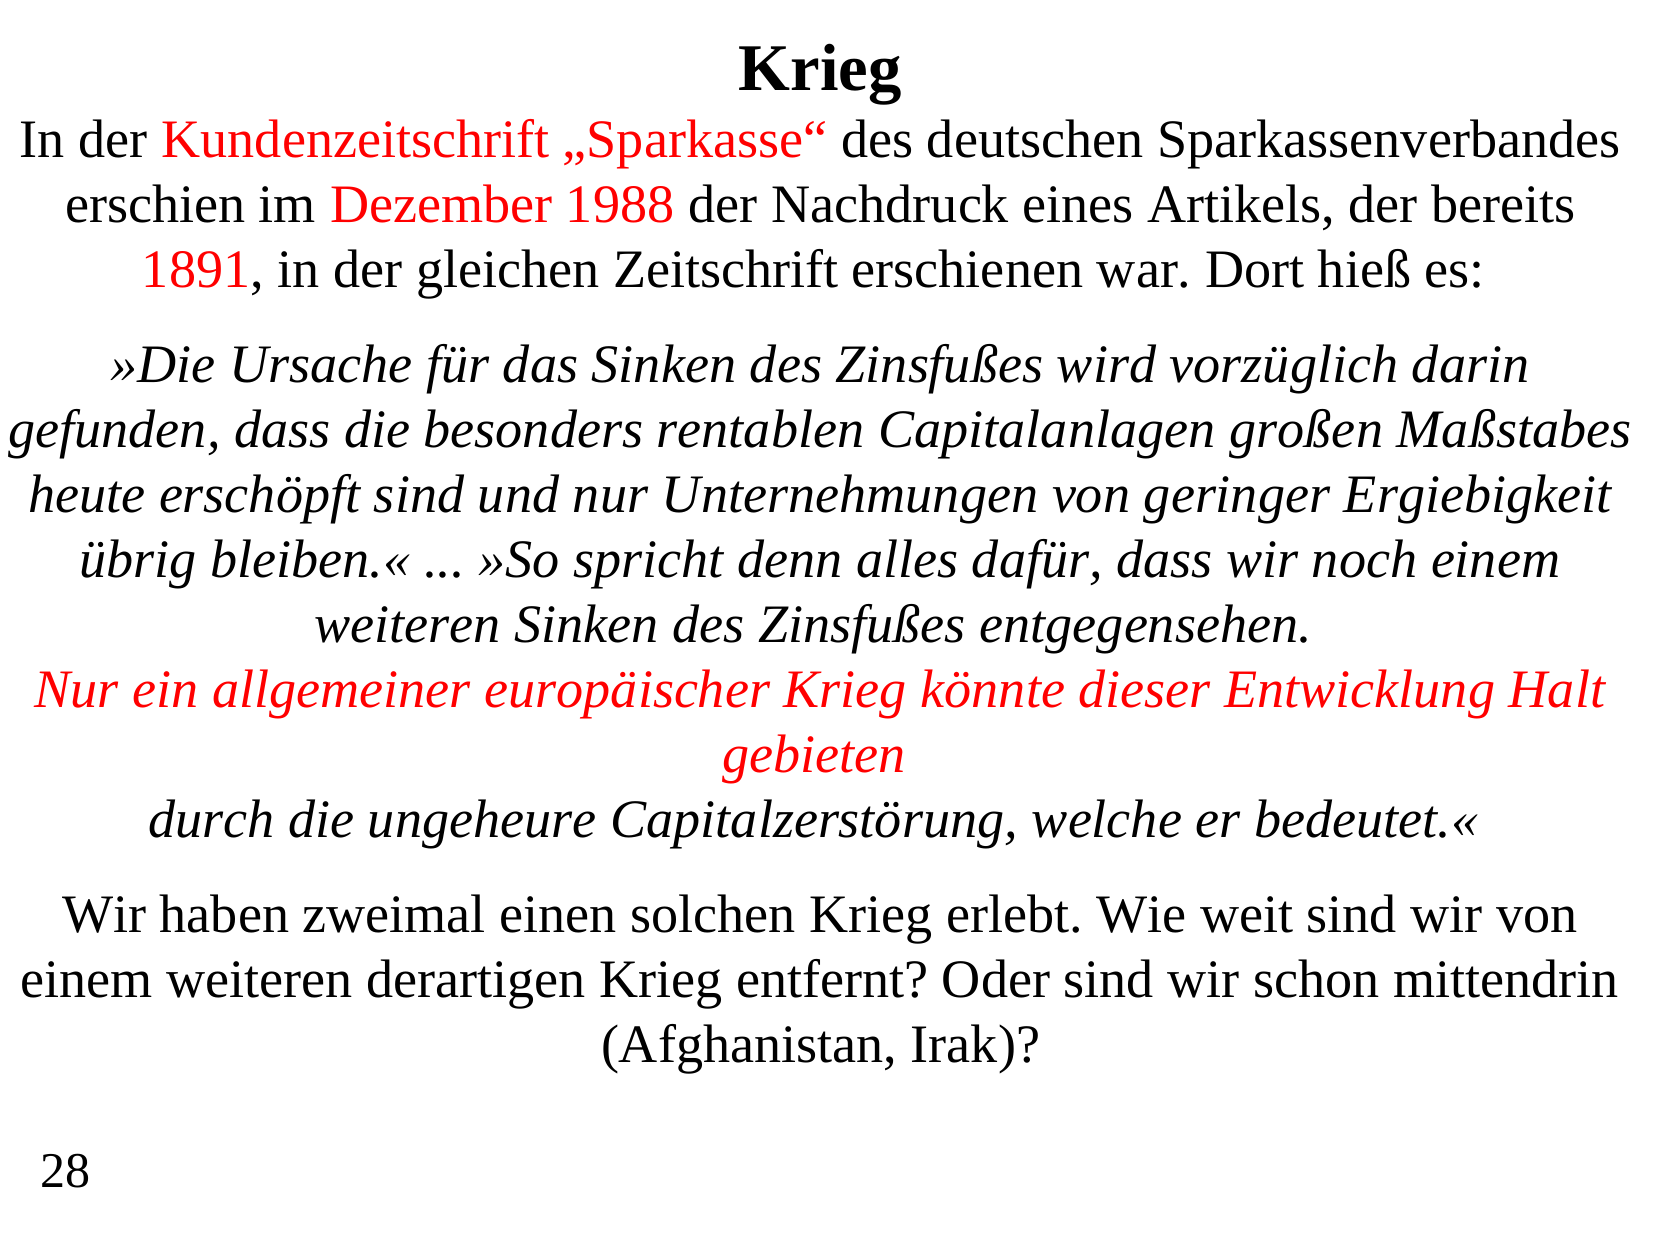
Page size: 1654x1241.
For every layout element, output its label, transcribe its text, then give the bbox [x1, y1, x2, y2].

text_box Krieg In der Kundenzeitschrift „Sparkasse“ des deutschen Sparkassenverbandes erschien im Dezember 1988 der Nachdruck eines Artikels, der bereits 1891, in der gleichen Zeitschrift erschienen war. Dort hieß es: »Die Ursache für das Sinken des Zinsfußes wird vorzüglich darin gefunden, dass die besonders rentablen Capitalanlagen großen Maßstabes heute erschöpft sind und nur Unternehmungen von geringer Ergiebigkeit übrig bleiben.« ... »So spricht denn alles dafür, dass wir noch einem weiteren Sinken des Zinsfußes entgegensehen. Nur ein allgemeiner europäischer Krieg könnte dieser Entwicklung Halt gebieten durch die ungeheure Capitalzerstörung, welche er bedeutet.« Wir haben zweimal einen solchen Krieg erlebt. Wie weit sind wir von einem weiteren derartigen Krieg entfernt? Oder sind wir schon mittendrin (Afghanistan, Irak)? [7, 23, 1634, 1074]
text_box <Nummer> [40, 1137, 251, 1198]
